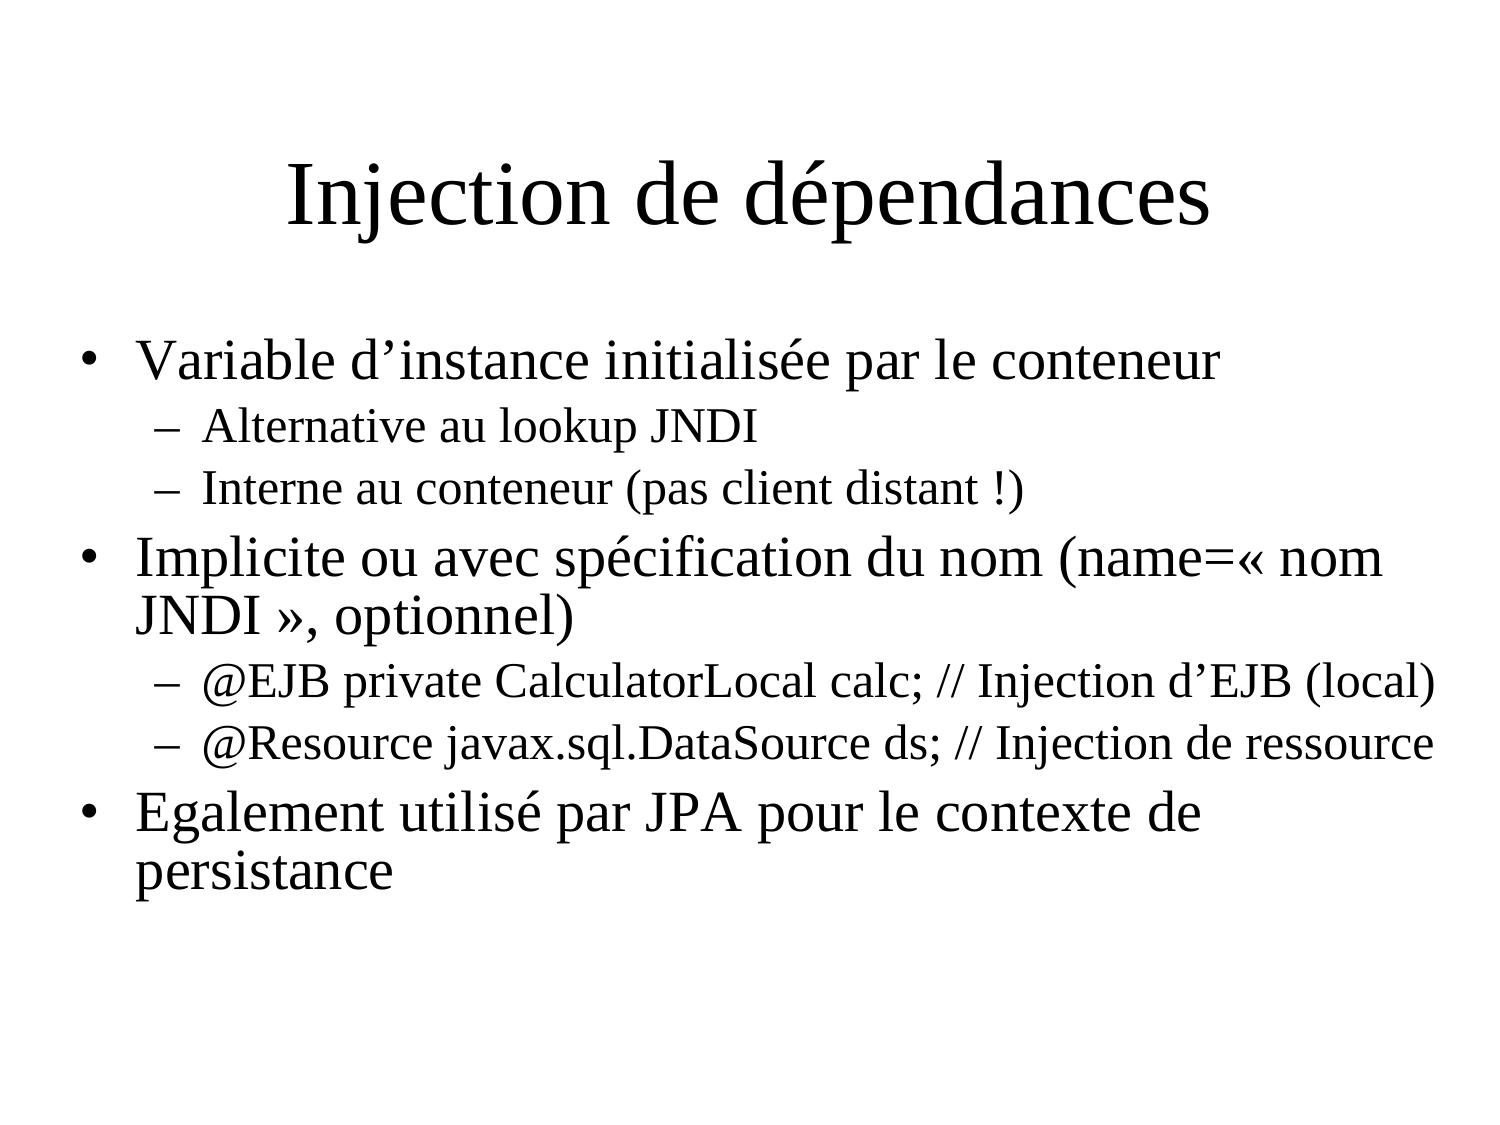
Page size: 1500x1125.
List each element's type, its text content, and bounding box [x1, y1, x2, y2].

title Injection de dépendances [112, 99, 1388, 288]
list Variable d’instance initialisée par le conteneur Alternative au lookup JNDI Interne au conteneur (pas client distant !) Implicite ou avec spécification du nom (name=« nom JNDI », optionnel) @EJB private CalculatorLocal calc; // Injection d’EJB (local) @Resource javax.sql.DataSource ds; // Injection de ressource Egalement utilisé par JPA pour le contexte de persistance [64, 324, 1471, 1001]
